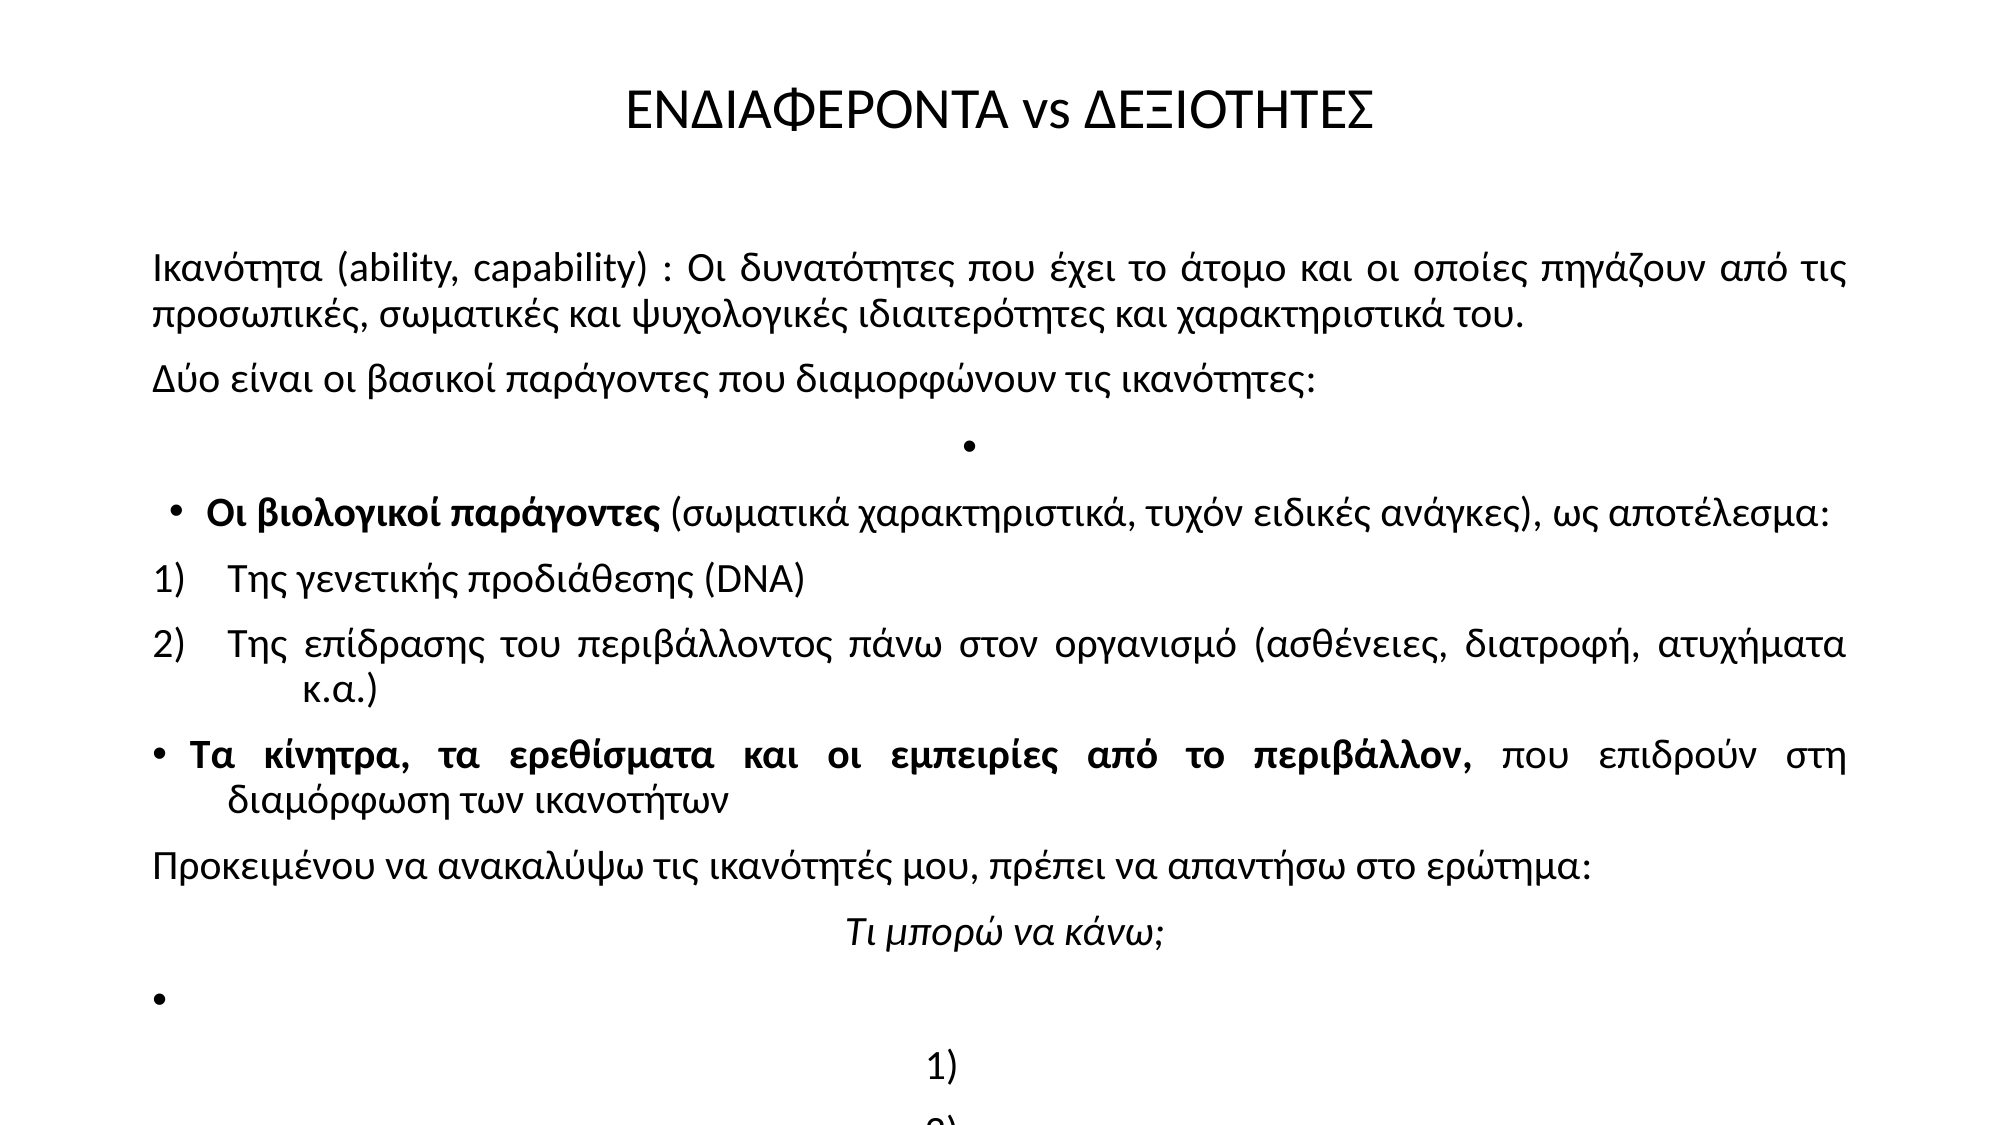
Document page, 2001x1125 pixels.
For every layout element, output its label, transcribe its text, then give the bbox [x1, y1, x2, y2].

list ΕΝΔΙΑΦΕΡΟΝΤΑ vs ΔΕΞΙΟΤΗΤΕΣ Ικανότητα (ability, capability) : Οι δυνατότητες που έχει το άτομο και οι οποίες πηγάζουν από τις προσωπικές, σωματικές και ψυχολογικές ιδιαιτερότητες και χαρακτηριστικά του. Δύο είναι οι βασικοί παράγοντες που διαμορφώνουν τις ικανότητες: Οι βιολογικοί παράγοντες (σωματικά χαρακτηριστικά, τυχόν ειδικές ανάγκες), ως αποτέλεσμα: Της γενετικής προδιάθεσης (DNA) Της επίδρασης του περιβάλλοντος πάνω στον οργανισμό (ασθένειες, διατροφή, ατυχήματα κ.α.) Τα κίνητρα, τα ερεθίσματα και οι εμπειρίες από το περιβάλλον, που επιδρούν στη διαμόρφωση των ικανοτήτων Προκειμένου να ανακαλύψω τις ικανότητές μου, πρέπει να απαντήσω στο ερώτημα: Τι μπορώ να κάνω; [137, 71, 1863, 1014]
